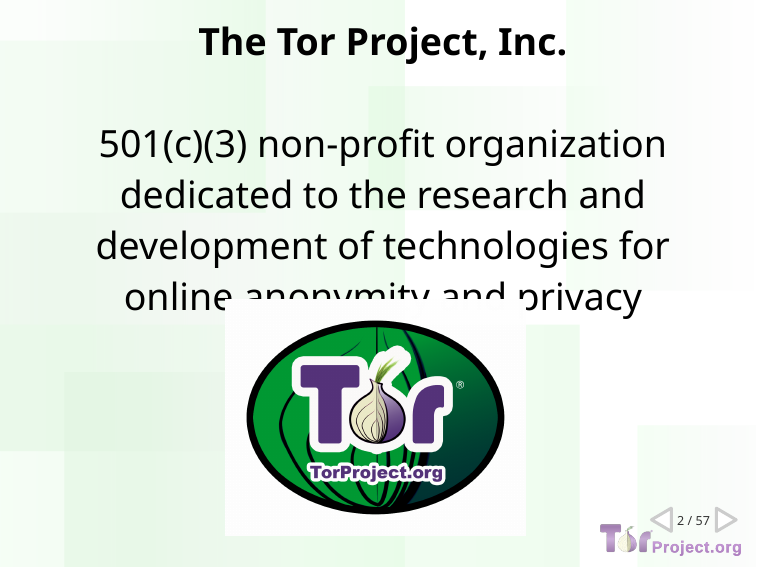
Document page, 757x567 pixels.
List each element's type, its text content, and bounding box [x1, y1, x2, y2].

picture [0, 0, 757, 567]
text_box The Tor Project, Inc. 501(c)(3) non-profit organization dedicated to the research and development of technologies for online anonymity and privacy [75, 0, 692, 338]
